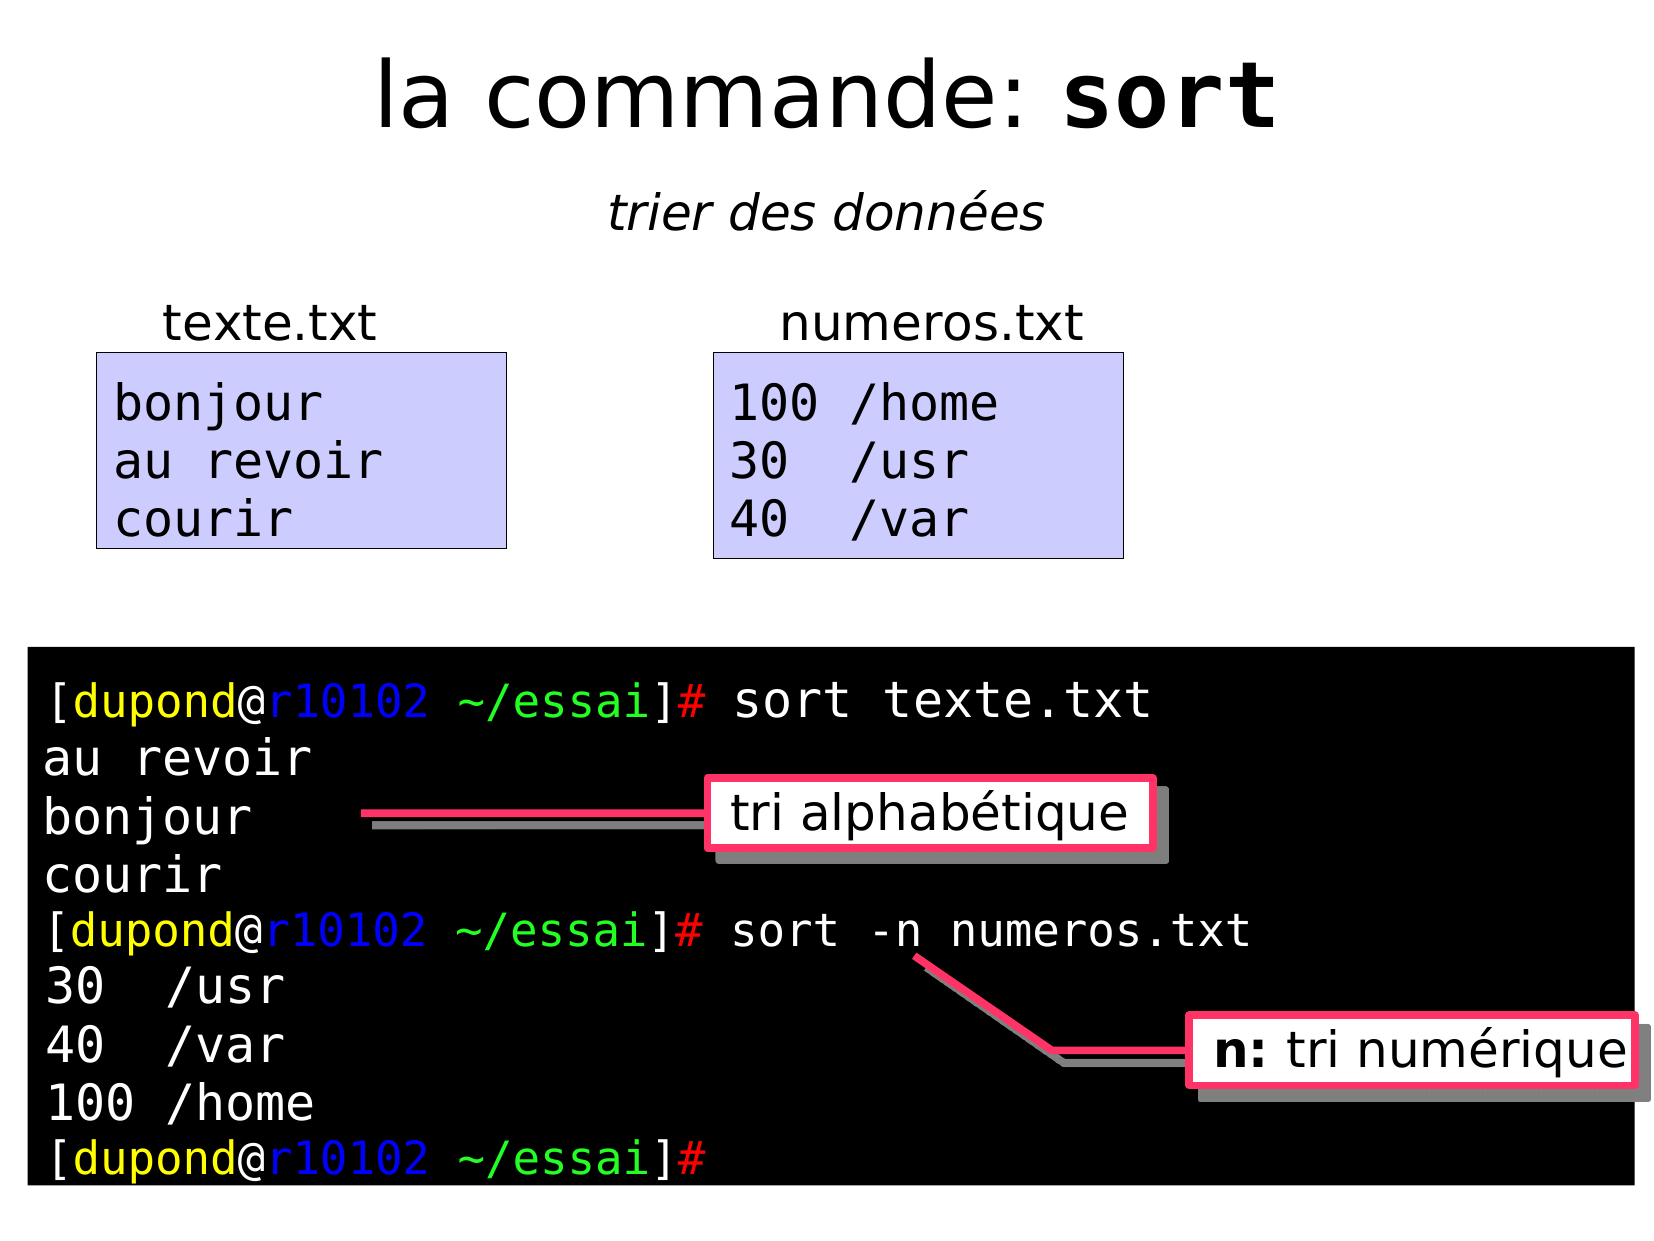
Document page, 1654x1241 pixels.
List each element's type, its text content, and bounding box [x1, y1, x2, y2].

text_box bonjour au revoir courir [113, 373, 491, 549]
text_box [713, 352, 1124, 559]
text_box trier des données [607, 184, 1047, 243]
text_box 100 /home 30 /usr 40 /var [729, 373, 1108, 549]
title la commande: sort [136, 34, 1518, 158]
text_box numeros.txt [779, 294, 1085, 353]
text_box [96, 352, 507, 549]
text_box n: tri numérique [1189, 1015, 1635, 1086]
text_box tri alphabétique [707, 778, 1153, 849]
text_box texte.txt [162, 294, 378, 353]
text_box [dupond@r10102 ~/essai]# sort texte.txt au revoir bonjour courir [dupond@r10102 ~/essai]# sort -n numeros.txt 30 /usr 40 /var 100 /home [dupond@r10102 ~/essai]# [27, 646, 1635, 1186]
